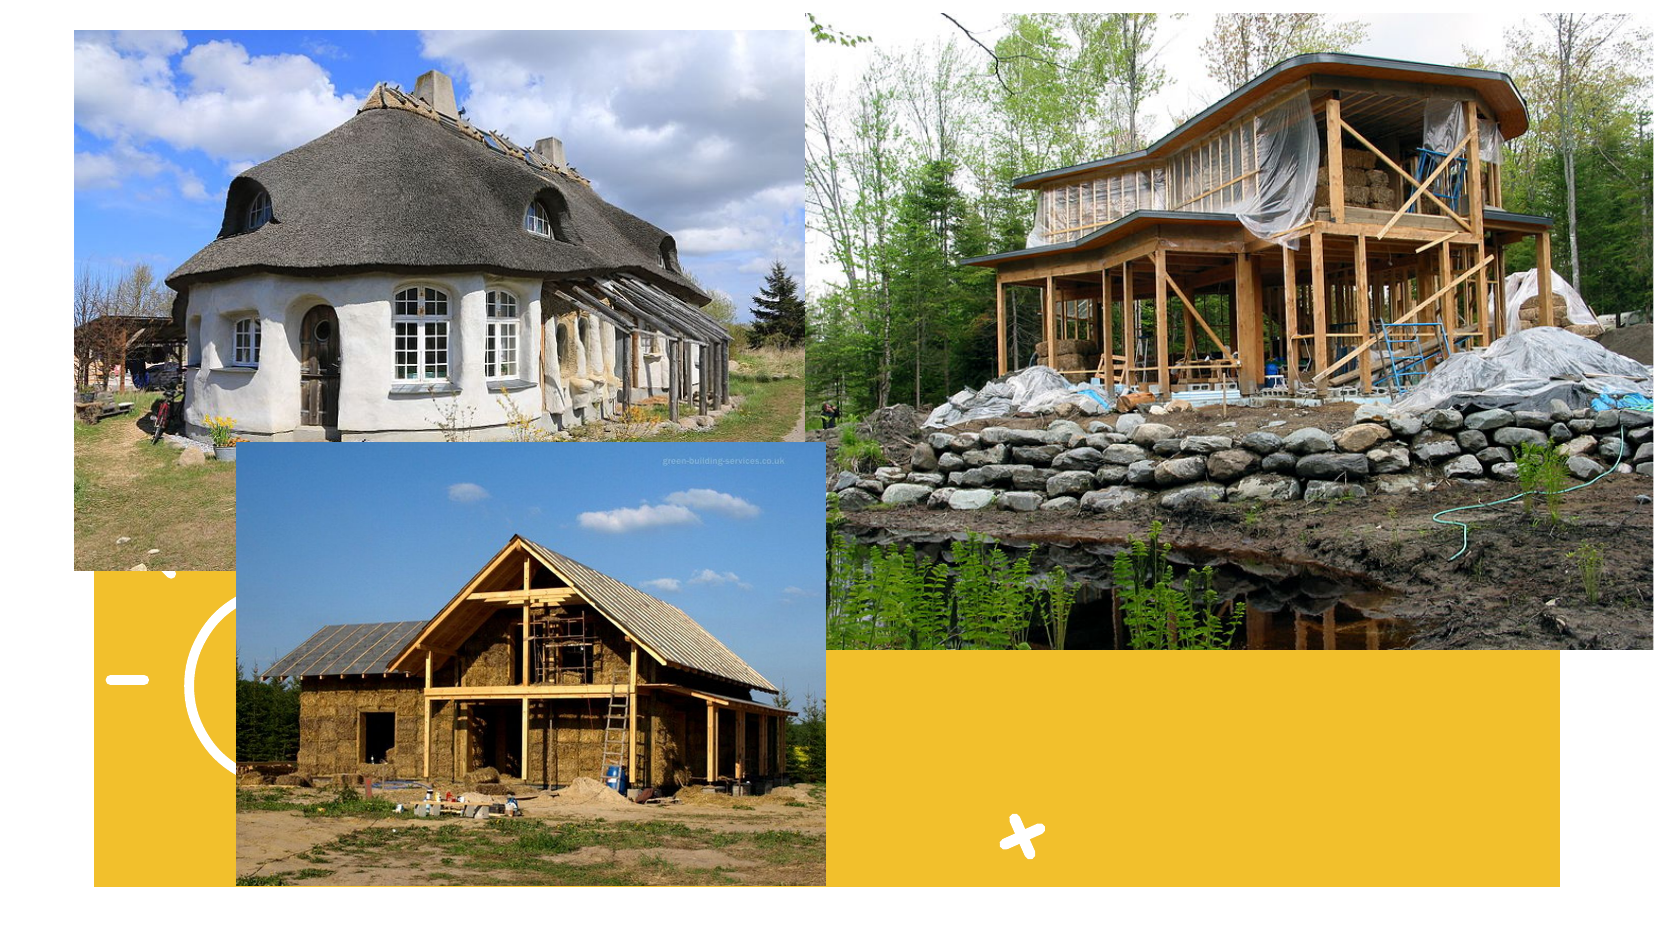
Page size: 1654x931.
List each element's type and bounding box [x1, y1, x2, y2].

picture [74, 13, 1654, 886]
